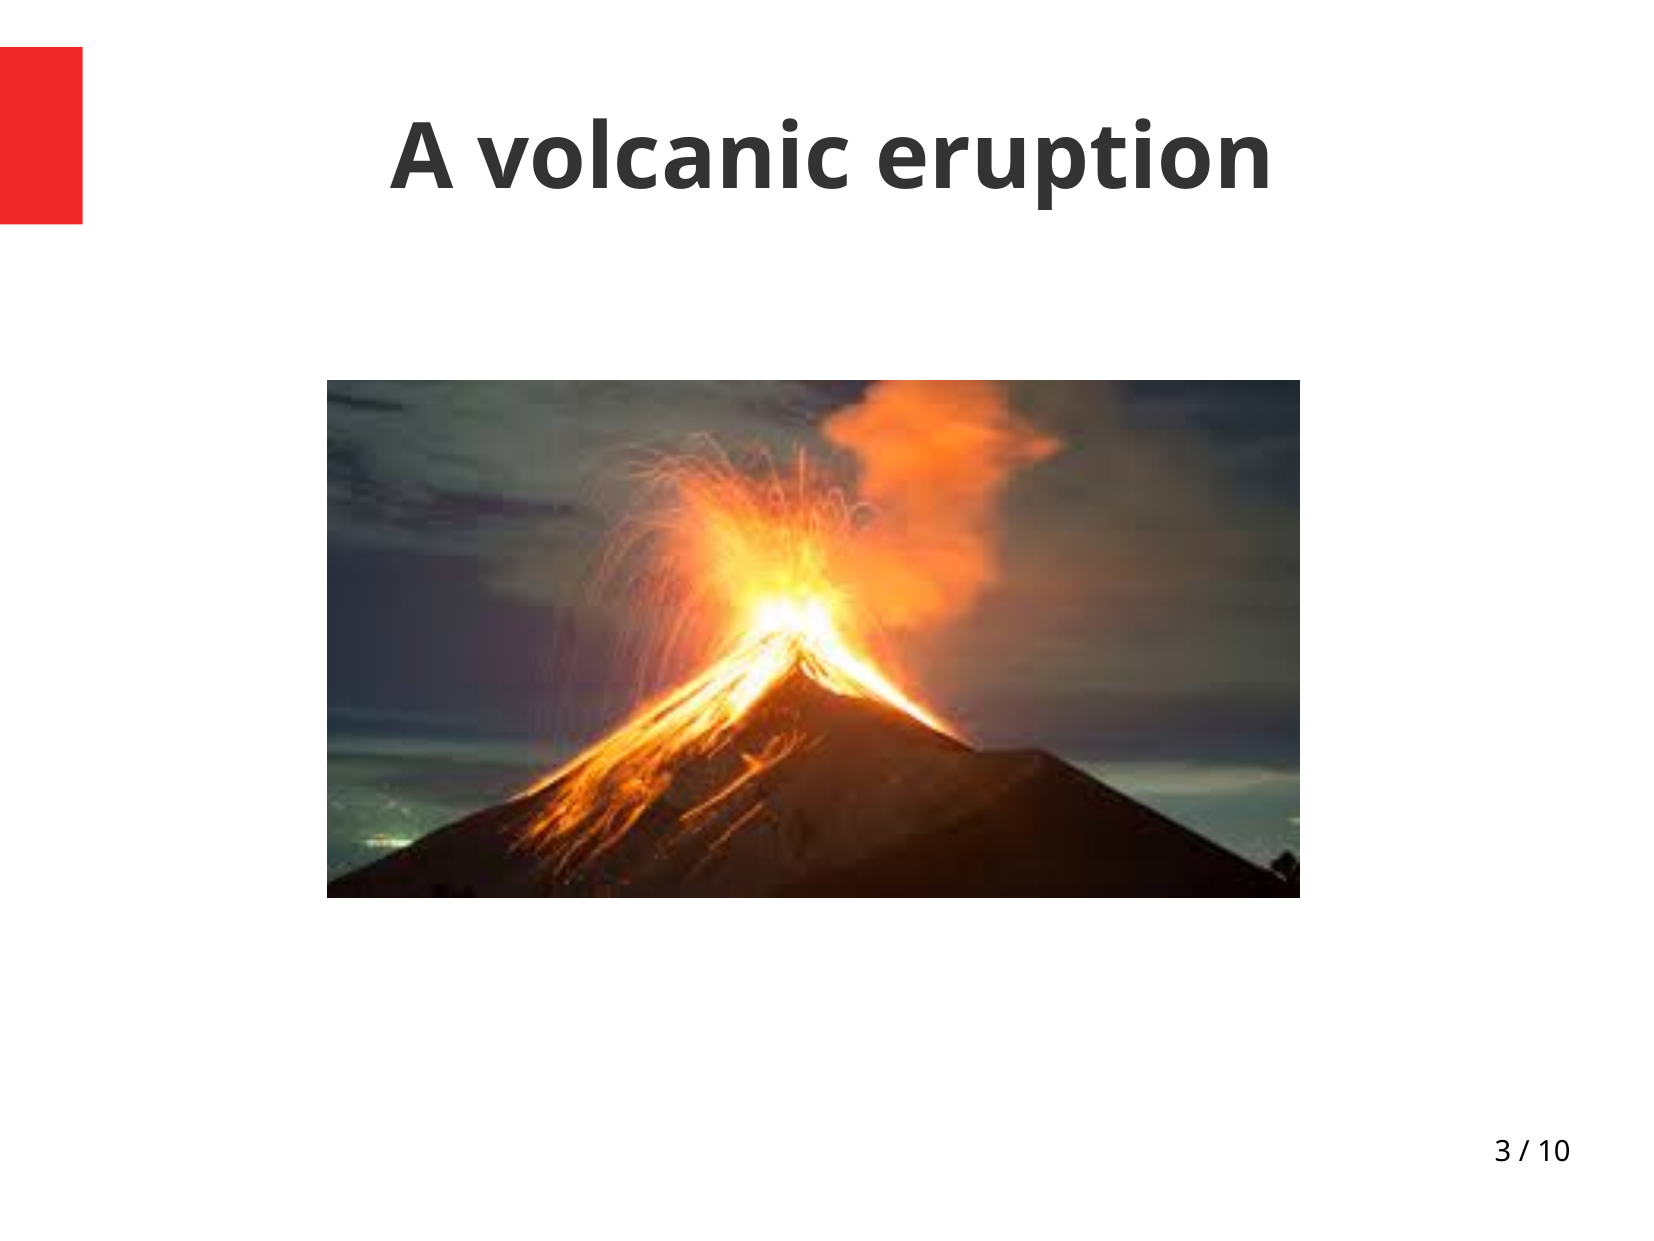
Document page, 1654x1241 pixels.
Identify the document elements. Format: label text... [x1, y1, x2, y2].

title A volcanic eruption [118, 49, 1571, 257]
picture [327, 380, 1300, 898]
